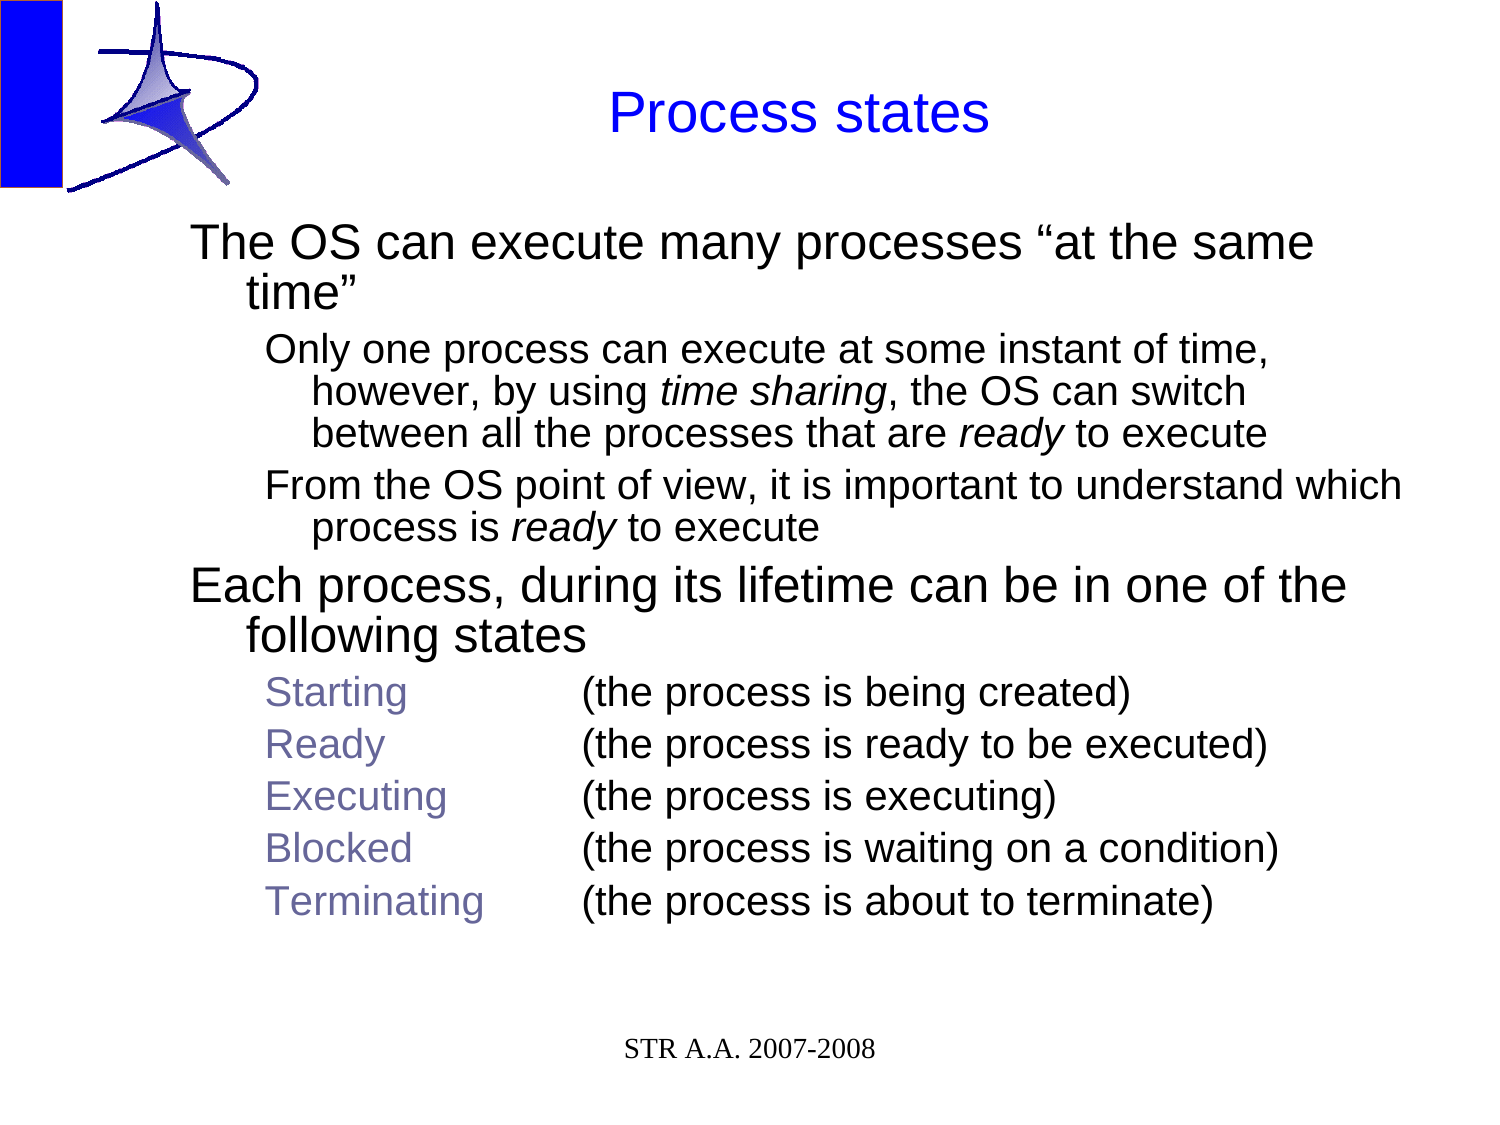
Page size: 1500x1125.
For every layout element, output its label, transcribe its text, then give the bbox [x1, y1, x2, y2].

title Process states [174, 61, 1425, 164]
list The OS can execute many processes “at the same time” Only one process can execute at some instant of time, however, by using time sharing, the OS can switch between all the processes that are ready to execute From the OS point of view, it is important to understand which process is ready to execute Each process, during its lifetime can be in one of the following states Starting (the process is being created) Ready (the process is ready to be executed) Executing (the process is executing) Blocked (the process is waiting on a condition) Terminating (the process is about to terminate) [174, 211, 1425, 975]
picture [62, 0, 263, 197]
